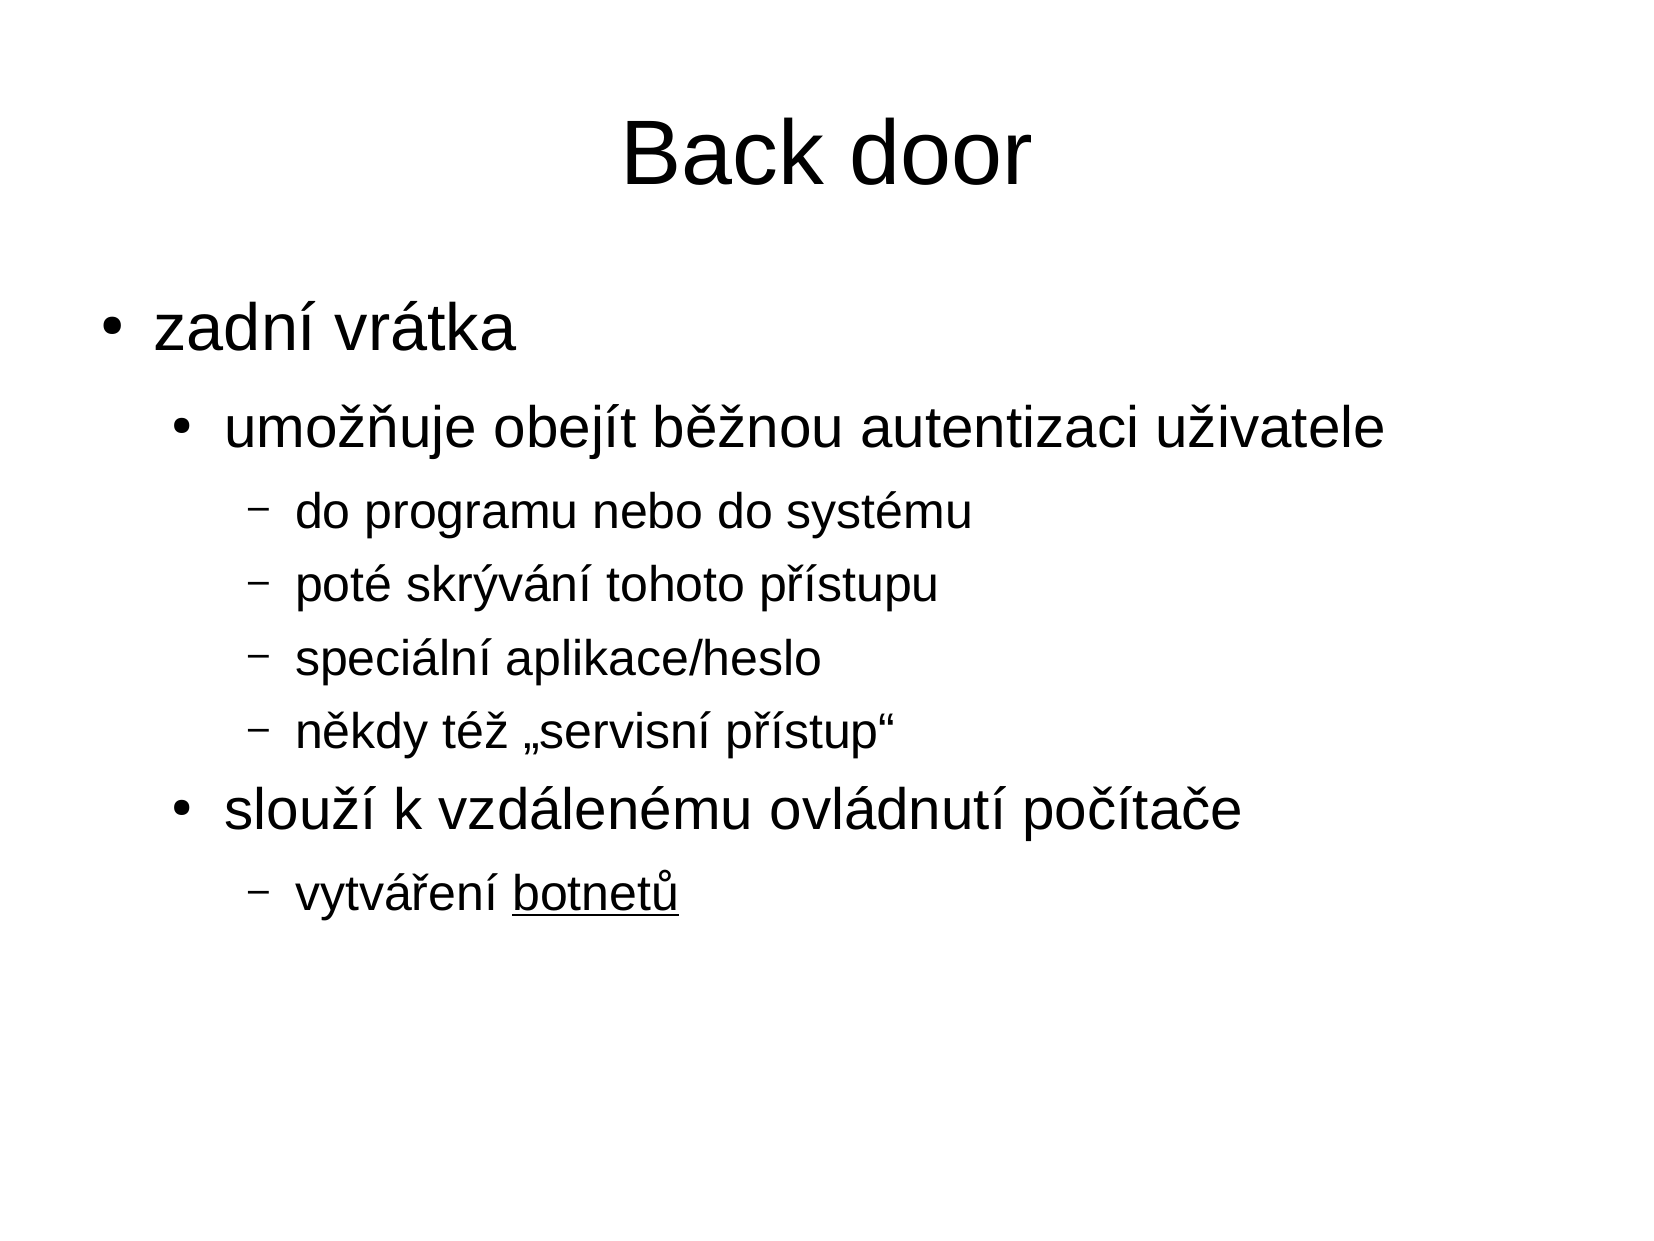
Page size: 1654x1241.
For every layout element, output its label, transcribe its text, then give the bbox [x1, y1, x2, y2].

list zadní vrátka umožňuje obejít běžnou autentizaci uživatele do programu nebo do systému poté skrývání tohoto přístupu speciální aplikace/heslo někdy též „servisní přístup“ slouží k vzdálenému ovládnutí počítače vytváření botnetů [82, 290, 1571, 1109]
title Back door [82, 49, 1571, 257]
